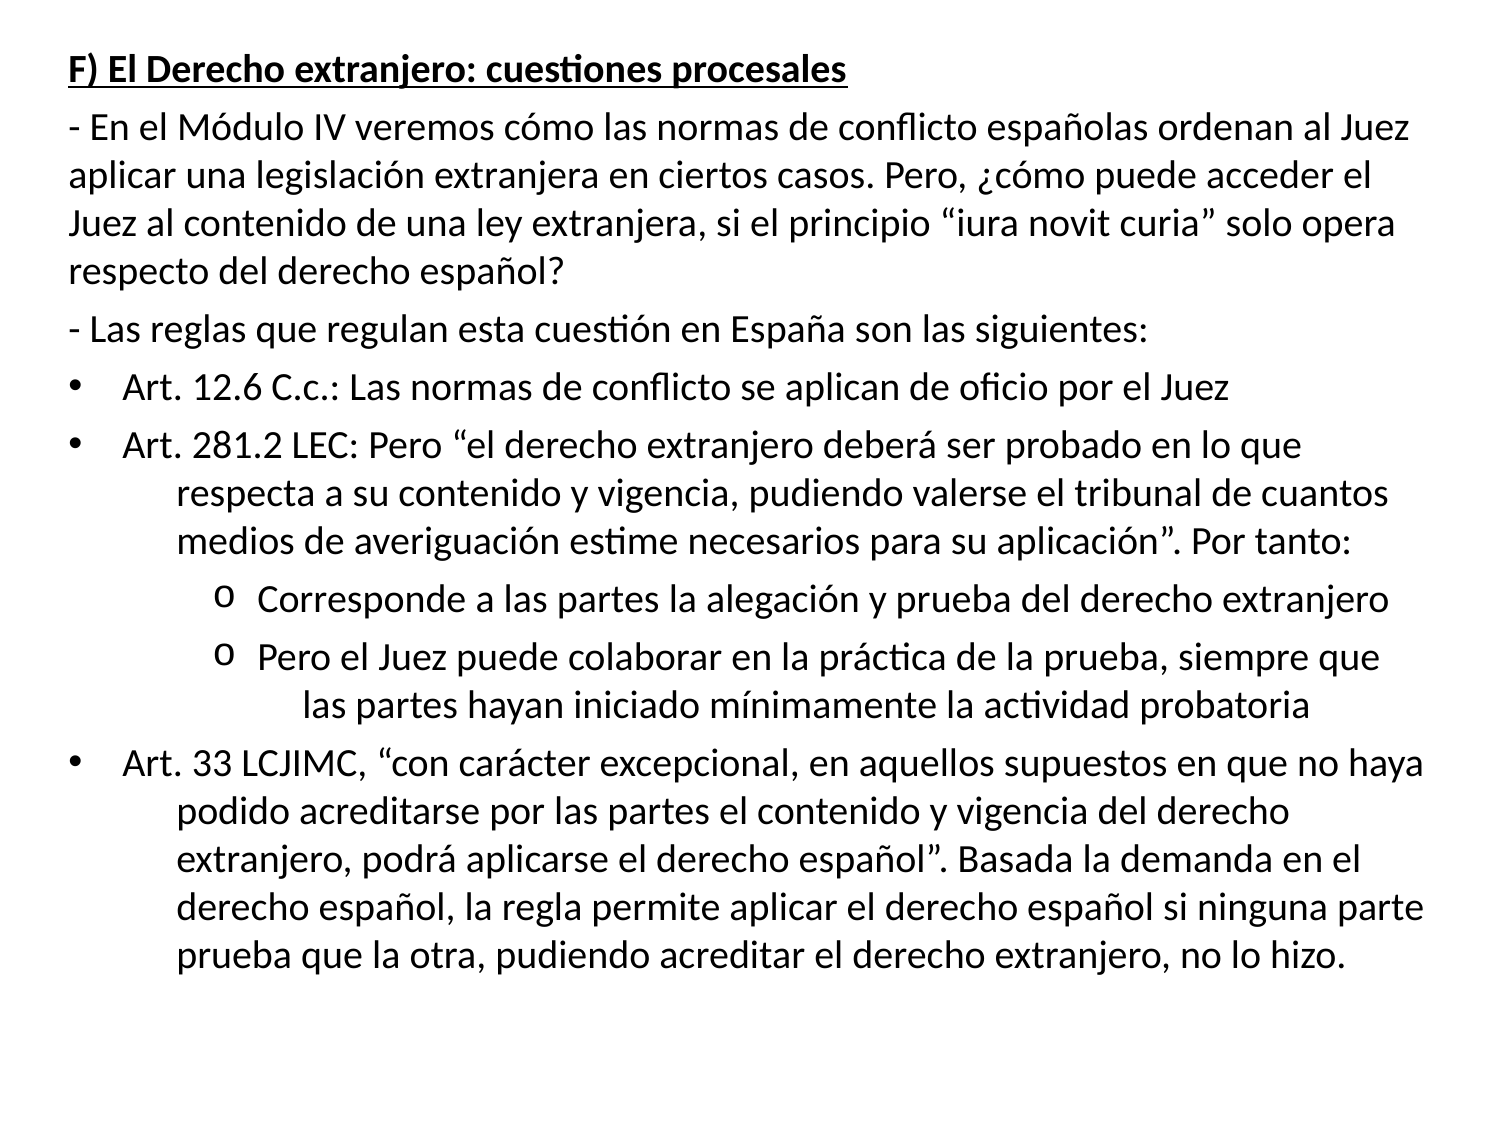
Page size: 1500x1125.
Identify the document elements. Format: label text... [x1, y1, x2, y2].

list F) El Derecho extranjero: cuestiones procesales - En el Módulo IV veremos cómo las normas de conflicto españolas ordenan al Juez aplicar una legislación extranjera en ciertos casos. Pero, ¿cómo puede acceder el Juez al contenido de una ley extranjera, si el principio “iura novit curia” solo opera respecto del derecho español? - Las reglas que regulan esta cuestión en España son las siguientes: Art. 12.6 C.c.: Las normas de conflicto se aplican de oficio por el Juez Art. 281.2 LEC: Pero “el derecho extranjero deberá ser probado en lo que respecta a su contenido y vigencia, pudiendo valerse el tribunal de cuantos medios de averiguación estime necesarios para su aplicación”. Por tanto: Corresponde a las partes la alegación y prueba del derecho extranjero Pero el Juez puede colaborar en la práctica de la prueba, siempre que las partes hayan iniciado mínimamente la actividad probatoria Art. 33 LCJIMC, “con carácter excepcional, en aquellos supuestos en que no haya podido acreditarse por las partes el contenido y vigencia del derecho extranjero, podrá aplicarse el derecho español”. Basada la demanda en el derecho español, la regla permite aplicar el derecho español si ninguna parte prueba que la otra, pudiendo acreditar el derecho extranjero, no lo hizo. [53, 35, 1447, 1017]
